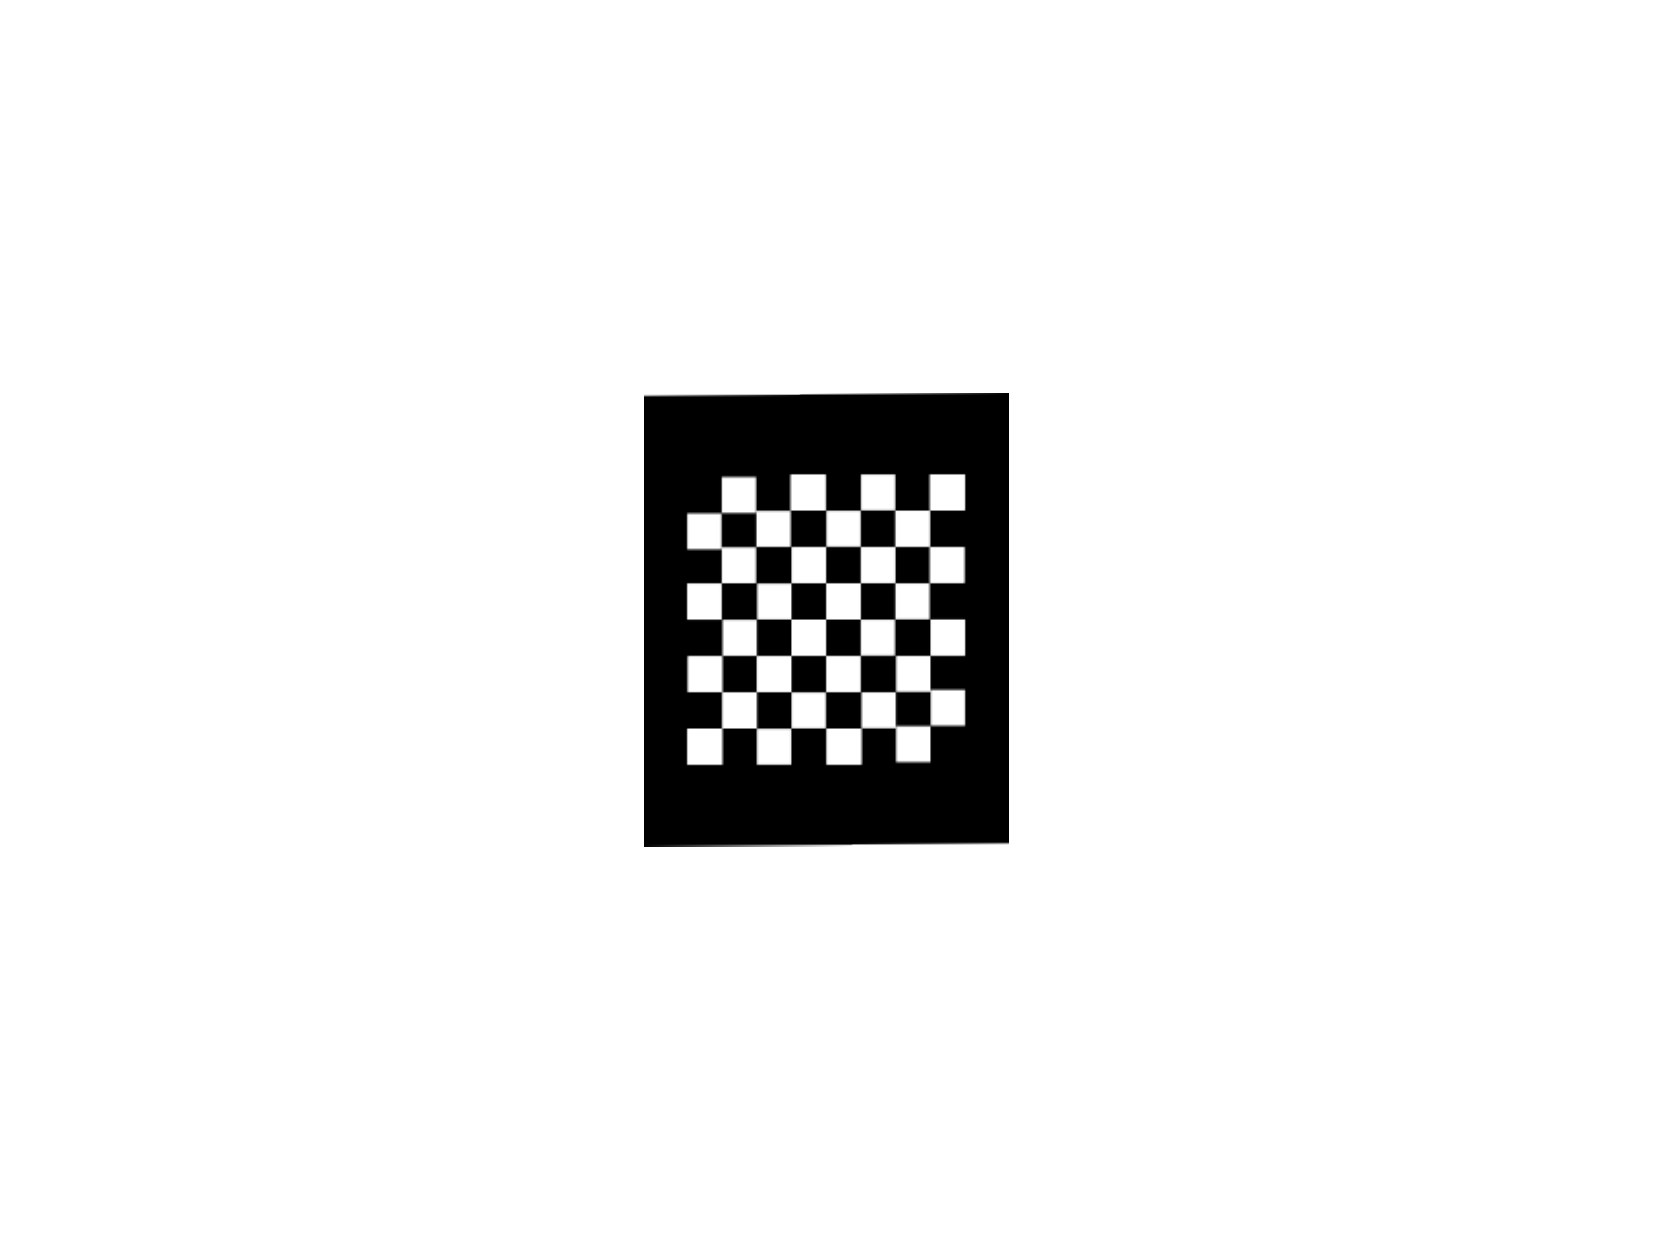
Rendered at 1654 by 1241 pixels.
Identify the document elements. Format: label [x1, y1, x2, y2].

picture [644, 393, 1009, 847]
